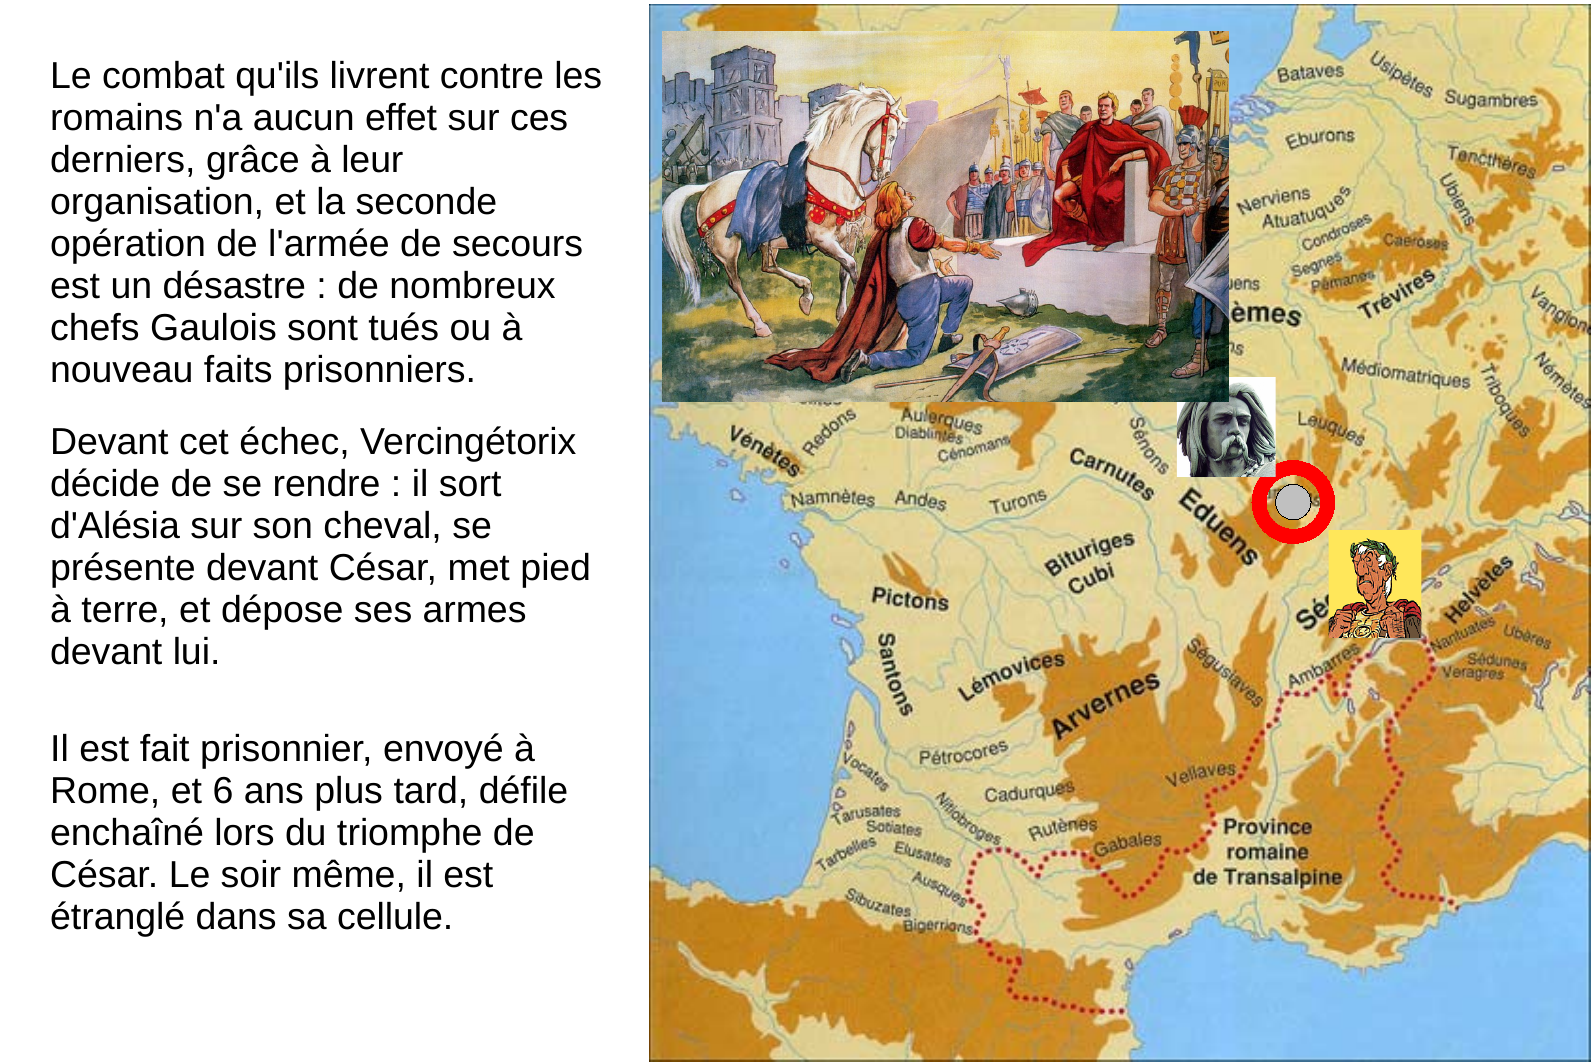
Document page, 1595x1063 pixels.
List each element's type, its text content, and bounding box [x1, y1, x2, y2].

text_box [1251, 460, 1335, 544]
text_box Devant cet échec, Vercingétorix décide de se rendre : il sort d'Alésia sur son cheval, se présente devant César, met pied à terre, et dépose ses armes devant lui. [35, 413, 615, 705]
text_box Le combat qu'ils livrent contre les romains n'a aucun effet sur ces derniers, grâce à leur organisation, et la seconde opération de l'armée de secours est un désastre : de nombreux chefs Gaulois sont tués ou à nouveau faits prisonniers. [35, 47, 626, 399]
text_box Il est fait prisonnier, envoyé à Rome, et 6 ans plus tard, défile enchaîné lors du triomphe de César. Le soir même, il est étranglé dans sa cellule. [35, 720, 603, 946]
picture [649, 4, 1591, 1062]
